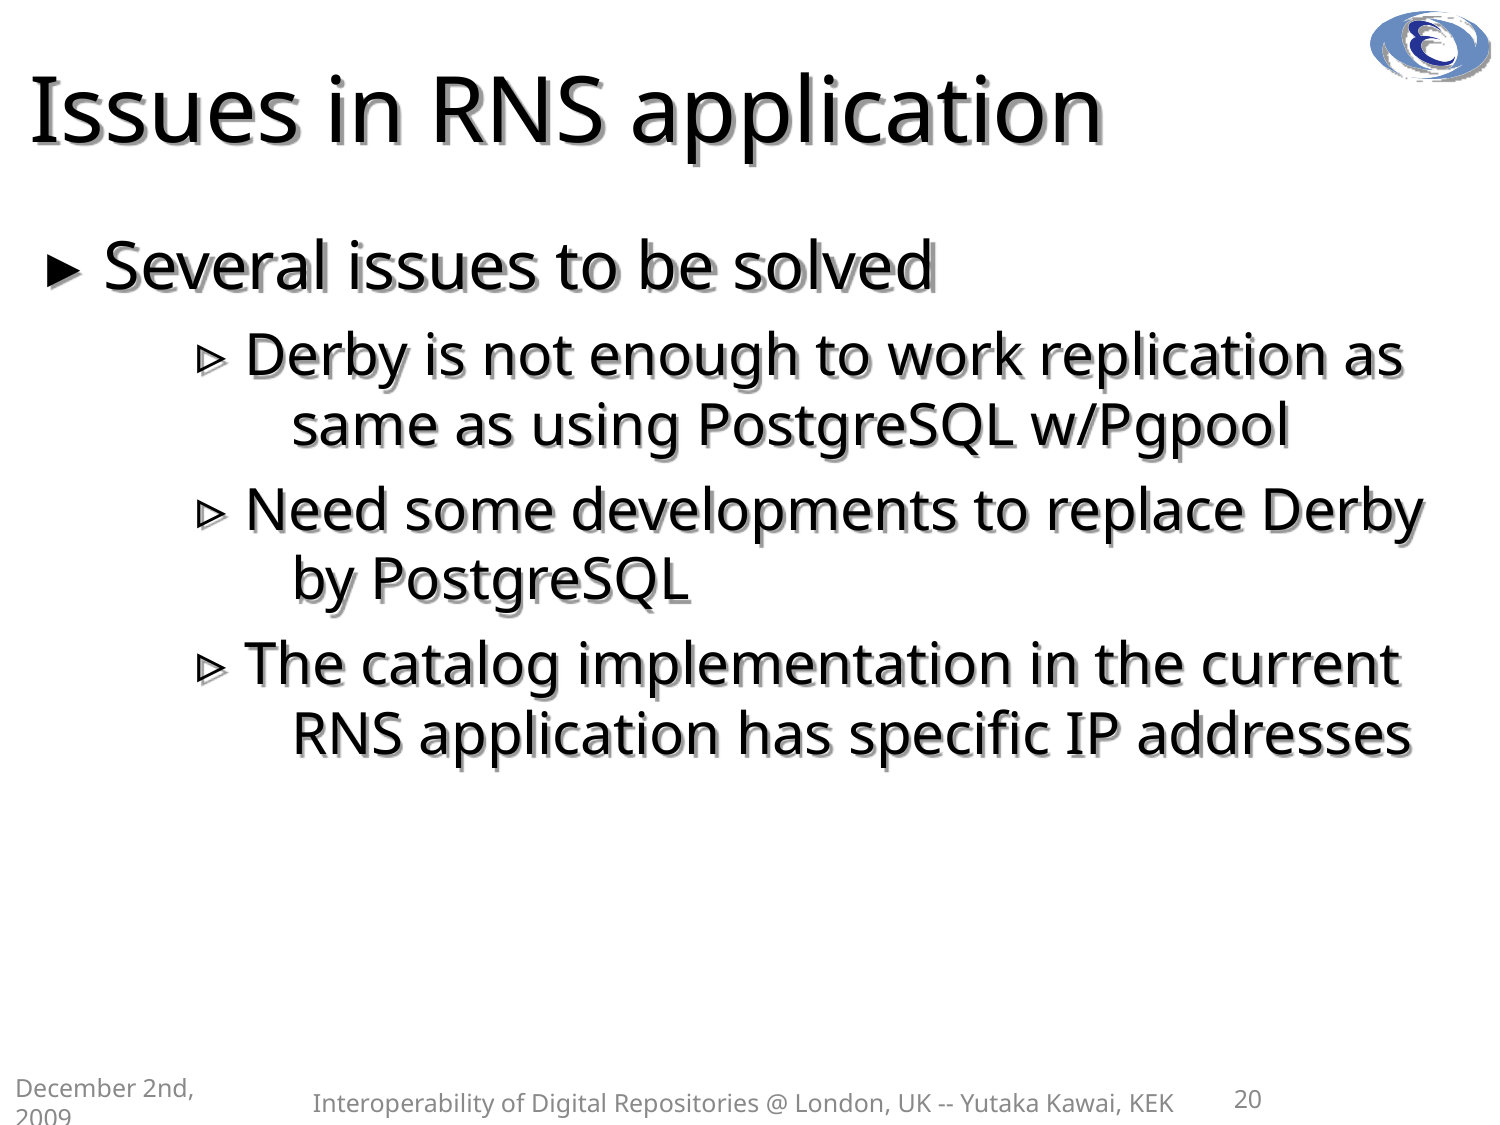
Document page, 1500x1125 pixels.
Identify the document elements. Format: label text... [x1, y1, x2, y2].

title Issues in RNS application [0, 0, 1500, 210]
list Several issues to be solved Derby is not enough to work replication as same as using PostgreSQL w/Pgpool Need some developments to replace Derby by PostgreSQL The catalog implementation in the current RNS application has specific IP addresses [0, 210, 1500, 1065]
text_box Interoperability of Digital Repositories @ London, UK -- Yutaka Kawai, KEK [269, 1065, 1218, 1125]
text_box 20 [1218, 1065, 1500, 1125]
text_box December 2nd, 2009 [0, 1065, 269, 1125]
